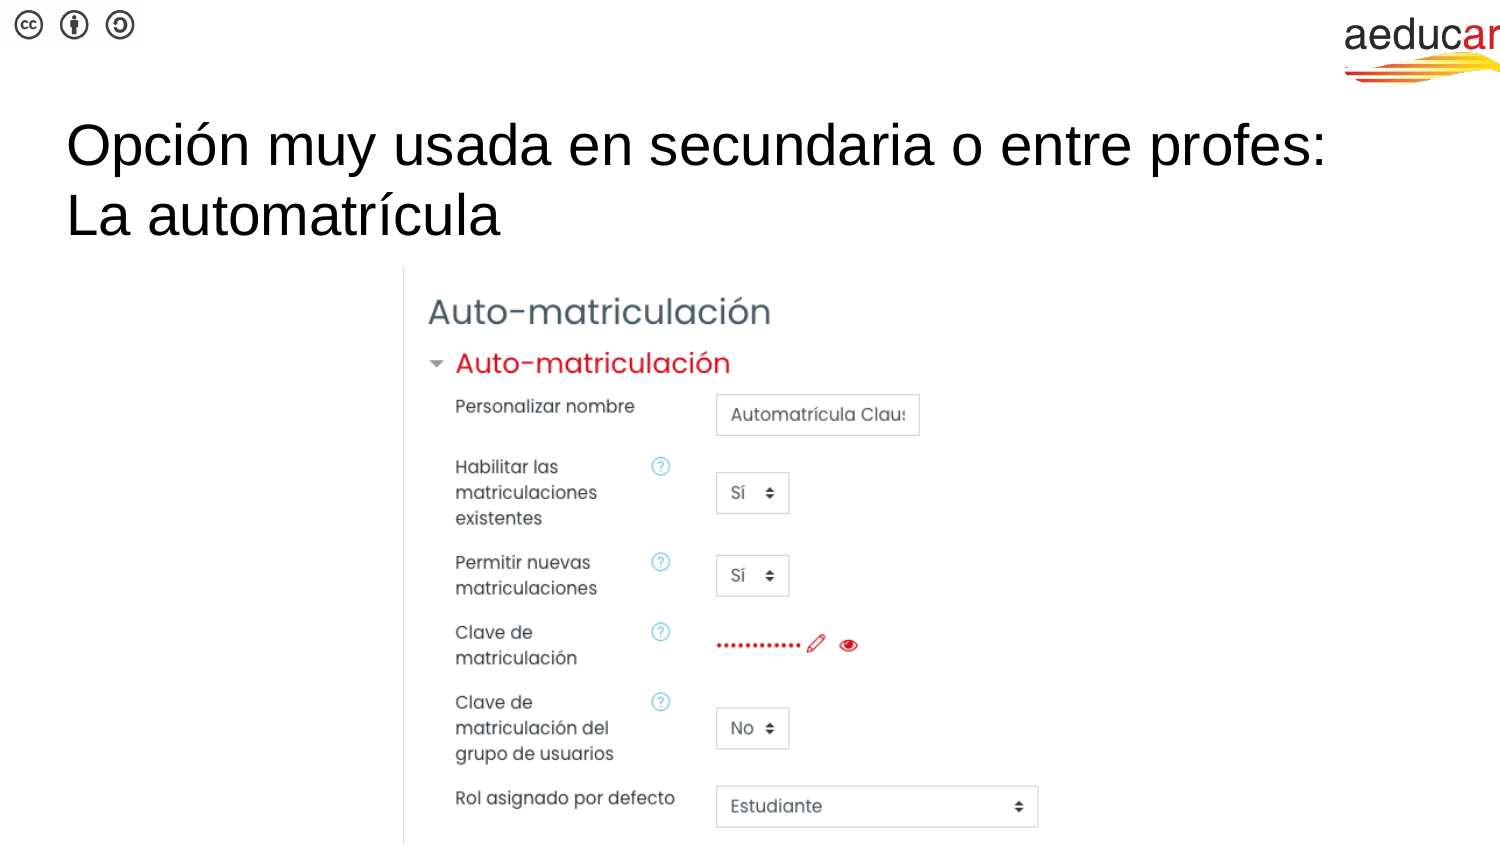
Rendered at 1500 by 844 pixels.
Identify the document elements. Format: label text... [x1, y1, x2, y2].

picture [0, 0, 146, 48]
picture [403, 267, 1076, 844]
title Opción muy usada en secundaria o entre profes: La automatrícula [51, 92, 1428, 218]
picture [1344, 0, 1500, 104]
